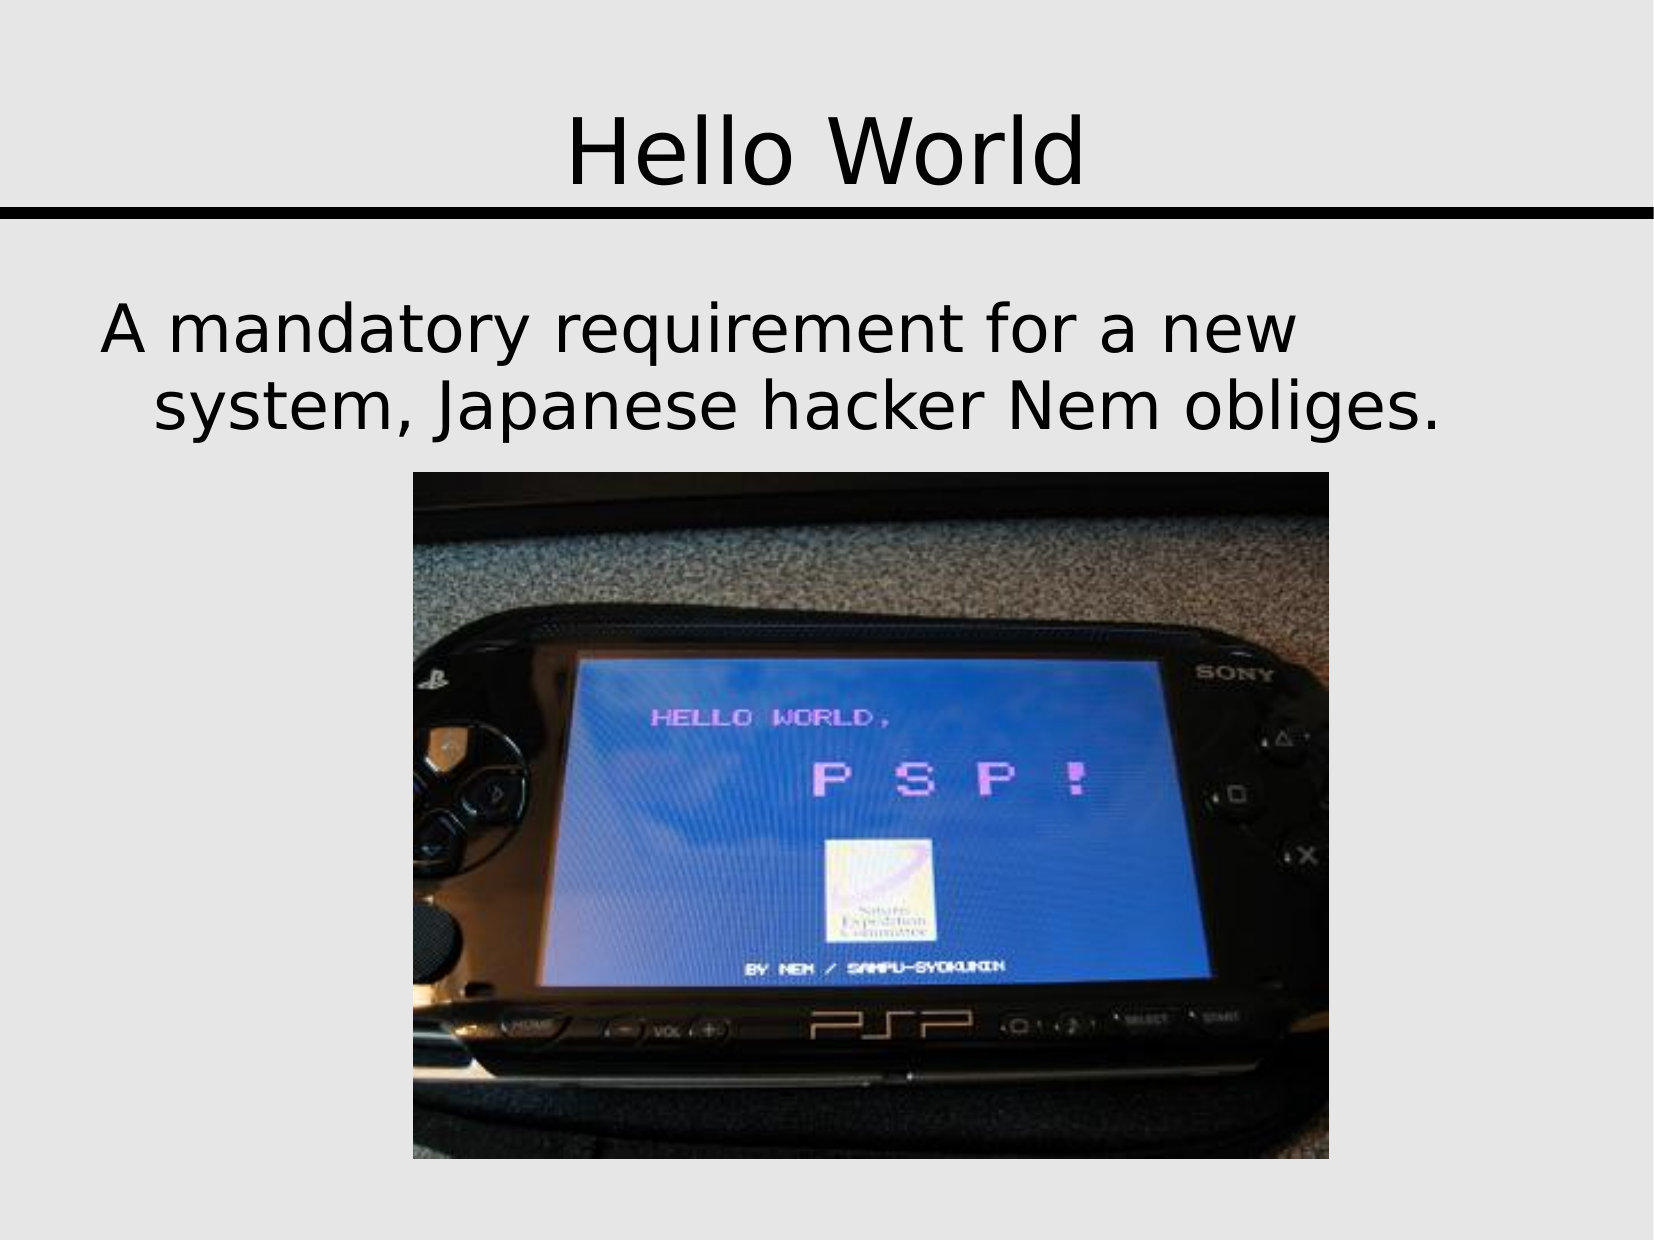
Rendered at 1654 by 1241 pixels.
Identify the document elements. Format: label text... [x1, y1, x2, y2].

list A mandatory requirement for a new system, Japanese hacker Nem obliges. [82, 290, 1571, 1094]
title Hello World [82, 56, 1571, 250]
picture [413, 472, 1329, 1159]
